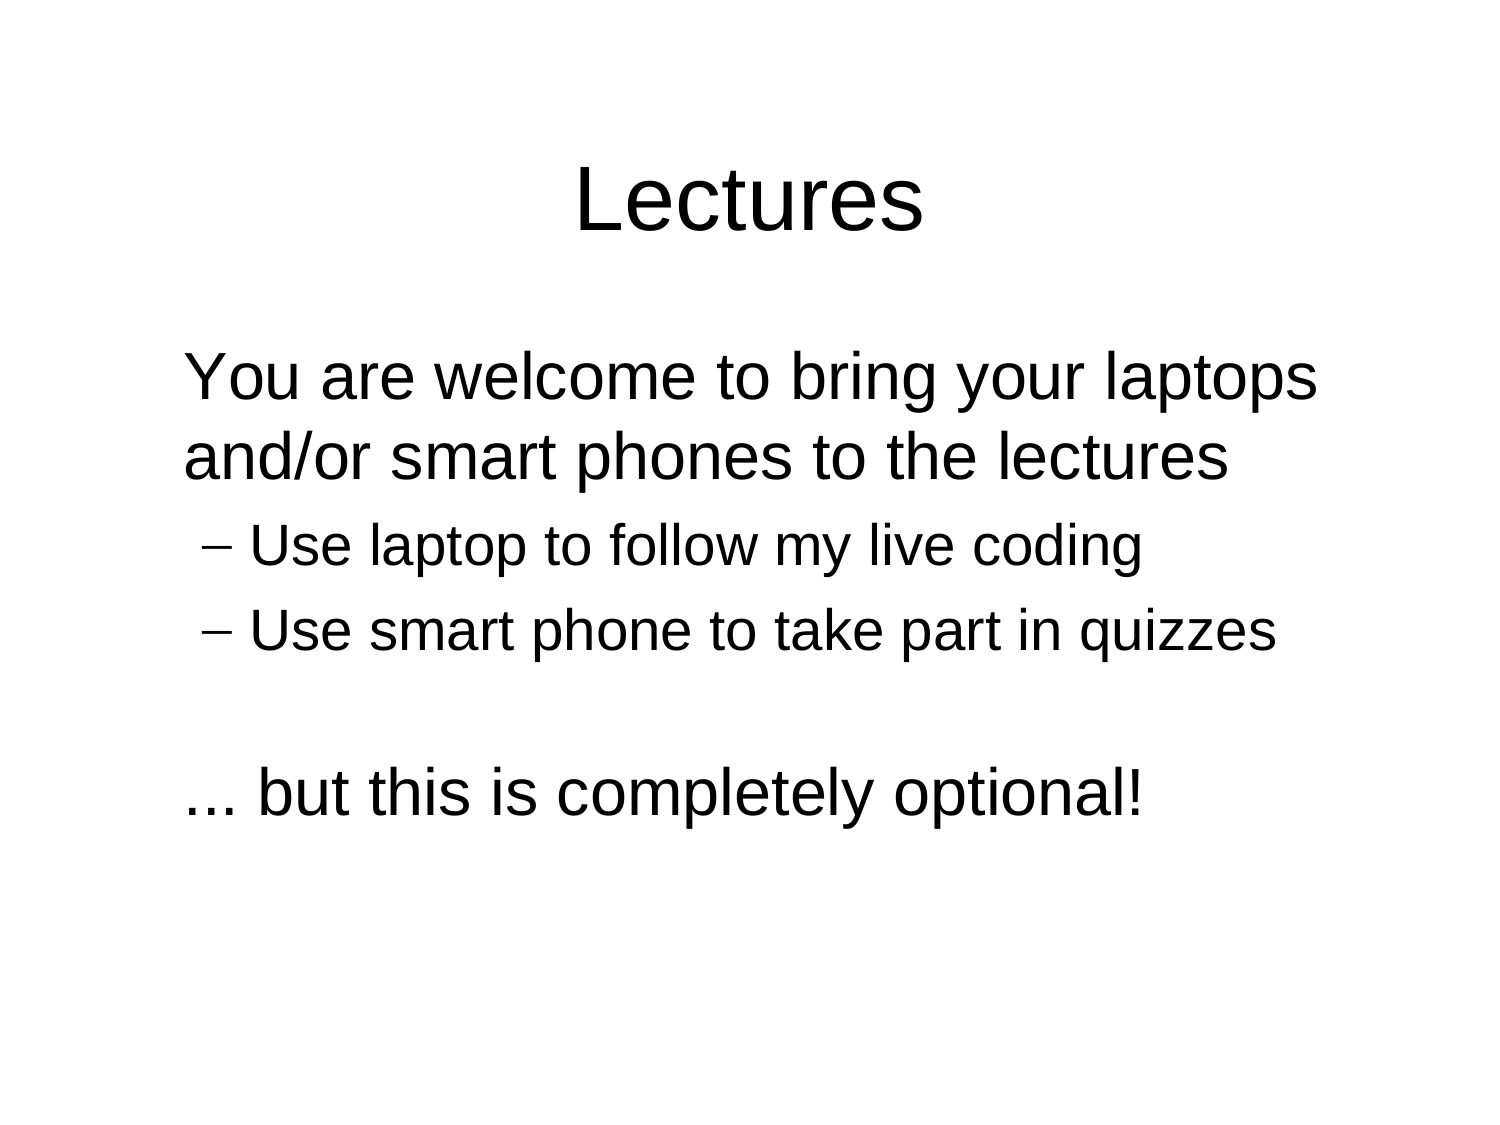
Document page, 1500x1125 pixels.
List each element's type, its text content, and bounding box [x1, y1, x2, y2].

title Lectures [112, 99, 1388, 288]
list You are welcome to bring your laptops and/or smart phones to the lectures Use laptop to follow my live coding Use smart phone to take part in quizzes ... but this is completely optional! [112, 324, 1388, 978]
